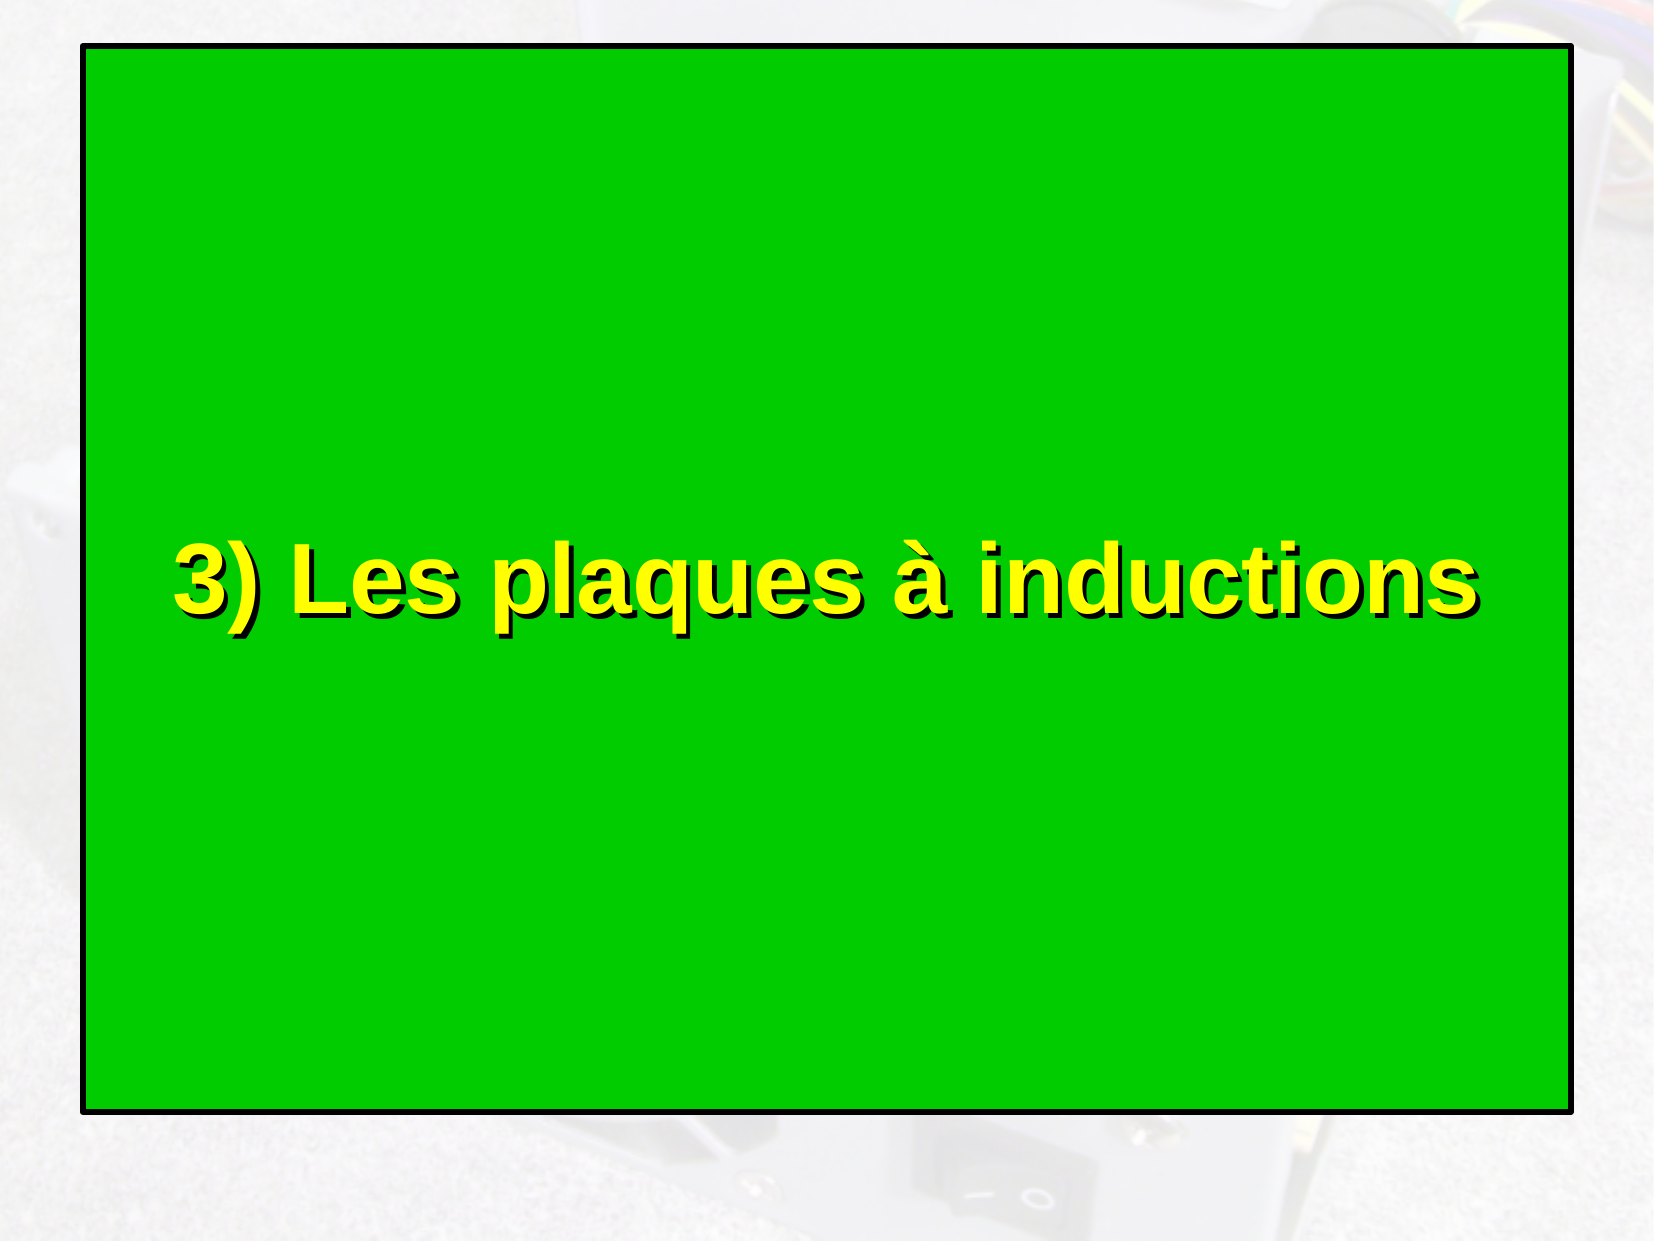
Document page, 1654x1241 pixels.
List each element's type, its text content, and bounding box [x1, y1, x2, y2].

picture [0, 0, 1654, 1241]
subtitle 3) Les plaques à inductions [82, 46, 1571, 1112]
